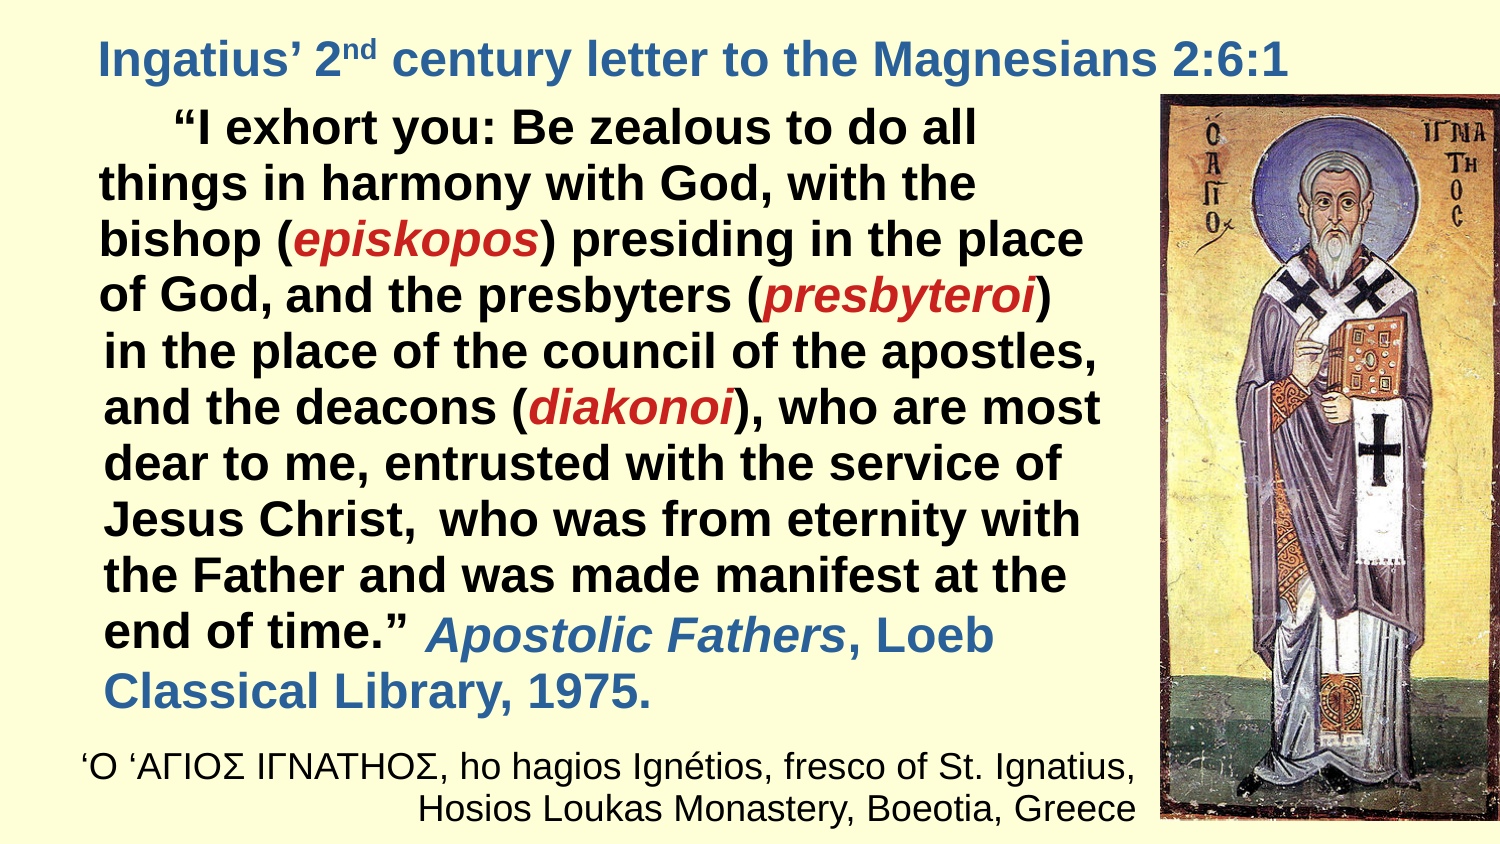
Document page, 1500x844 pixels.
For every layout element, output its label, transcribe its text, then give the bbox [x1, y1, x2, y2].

text_box Apostolic Fathers, Loeb Classical Library, 1975. [88, 600, 1152, 727]
text_box who was from eternity with the Father and was made manifest at the end of time.” [88, 484, 1123, 600]
picture [1160, 94, 1500, 821]
text_box ‘Ο ‘ΑΓΙΟΣ ΙΓΝΑΤΗΟΣ, ho hagios Ignétios, fresco of St. Ignatius, Hosios Loukas Monastery, Boeotia, Greece [0, 738, 1152, 837]
text_box and the presbyters (presbyteroi) in the place of the council of the apostles, [88, 259, 1123, 372]
text_box Ingatius’ 2nd century letter to the Magnesians 2:6:1 [82, 23, 1412, 95]
text_box “I exhort you: Be zealous to do all things in harmony with God, with the bishop (episkopos) presiding in the place of God, [83, 91, 1147, 330]
text_box and the deacons (diakonoi), who are most dear to me, entrusted with the service of Jesus Christ, [88, 372, 1123, 484]
